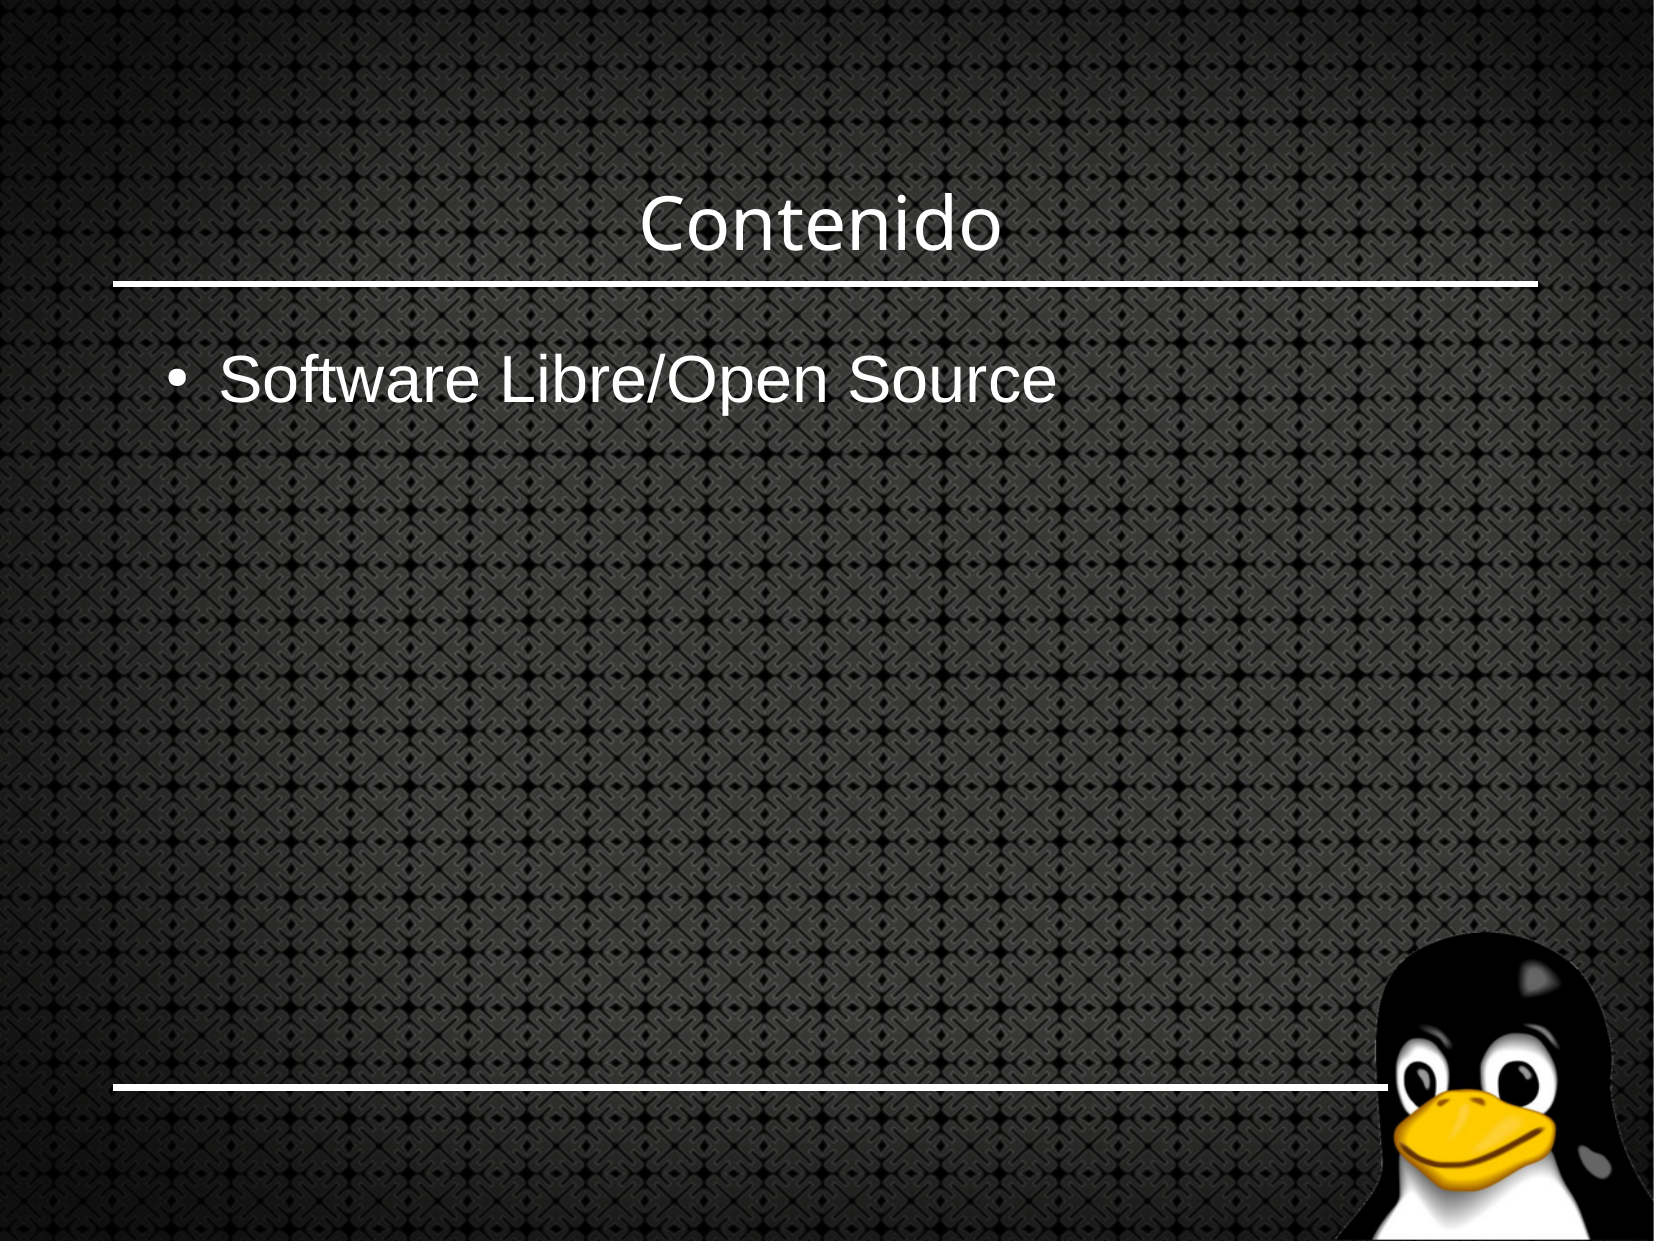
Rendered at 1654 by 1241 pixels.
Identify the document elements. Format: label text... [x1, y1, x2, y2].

list Software Libre/Open Source [147, 342, 1506, 1037]
title Contenido [135, 125, 1506, 318]
picture [0, 0, 1654, 1241]
